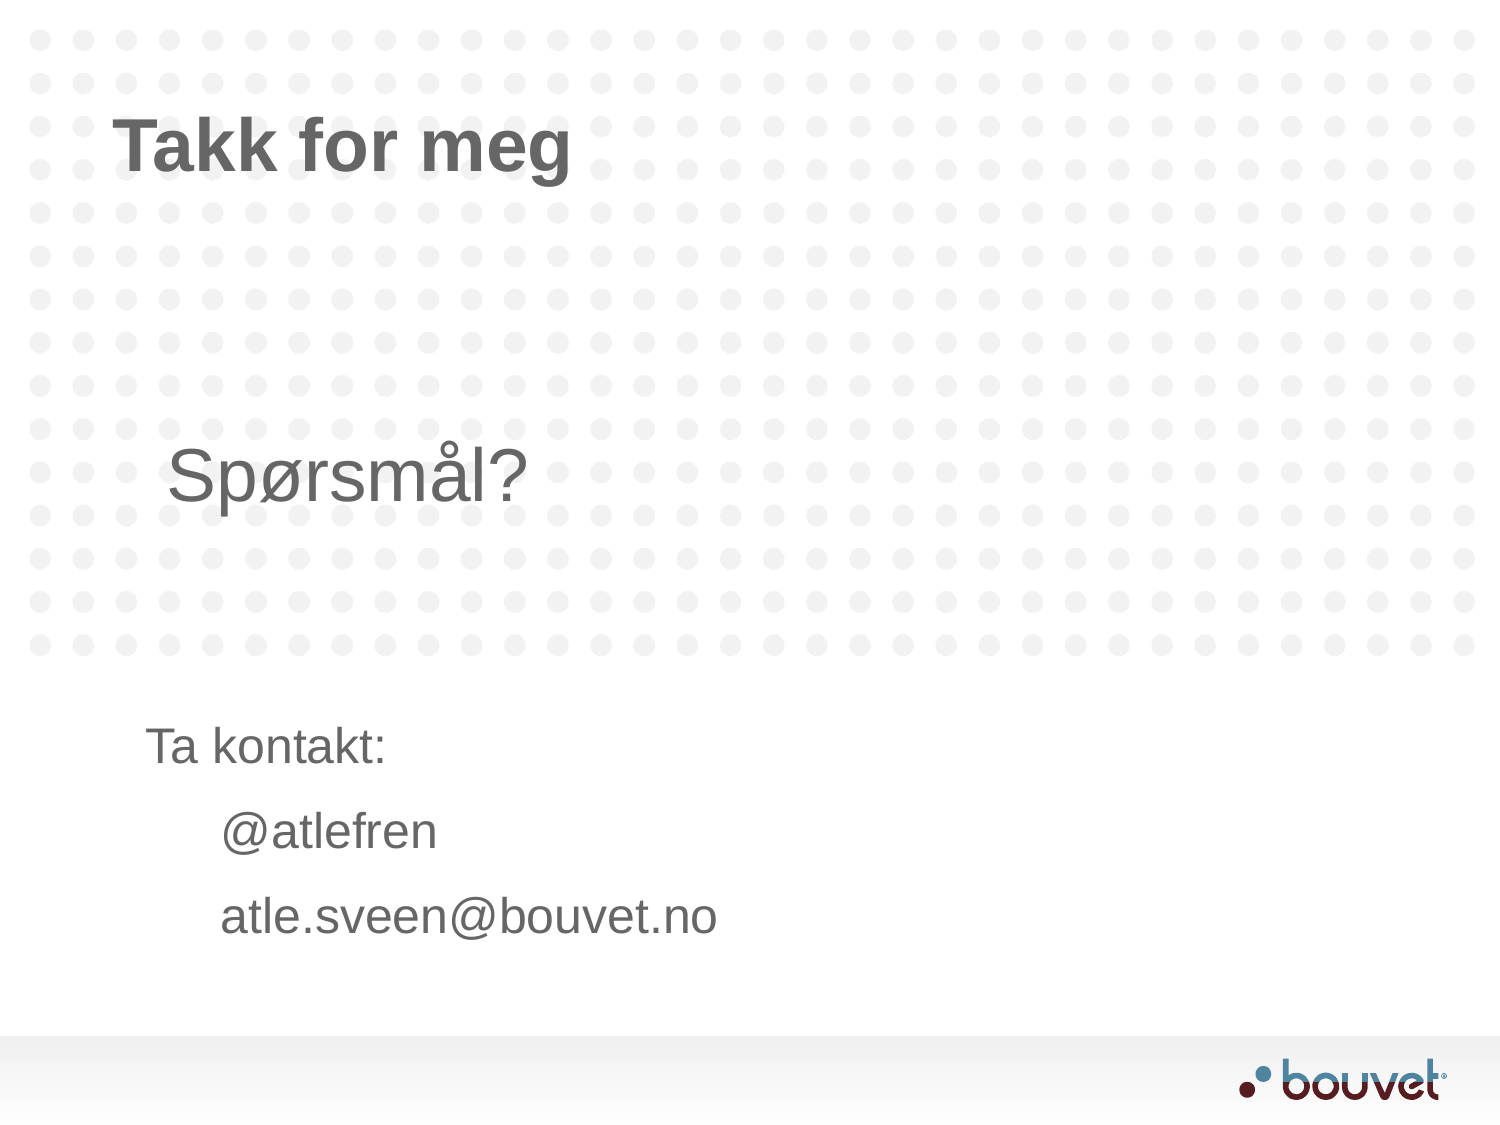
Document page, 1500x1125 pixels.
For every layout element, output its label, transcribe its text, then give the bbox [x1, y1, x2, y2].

title Takk for meg [75, 27, 1398, 263]
list Spørsmål? Ta kontakt: @atlefren atle.sveen@bouvet.no [75, 263, 1425, 1006]
